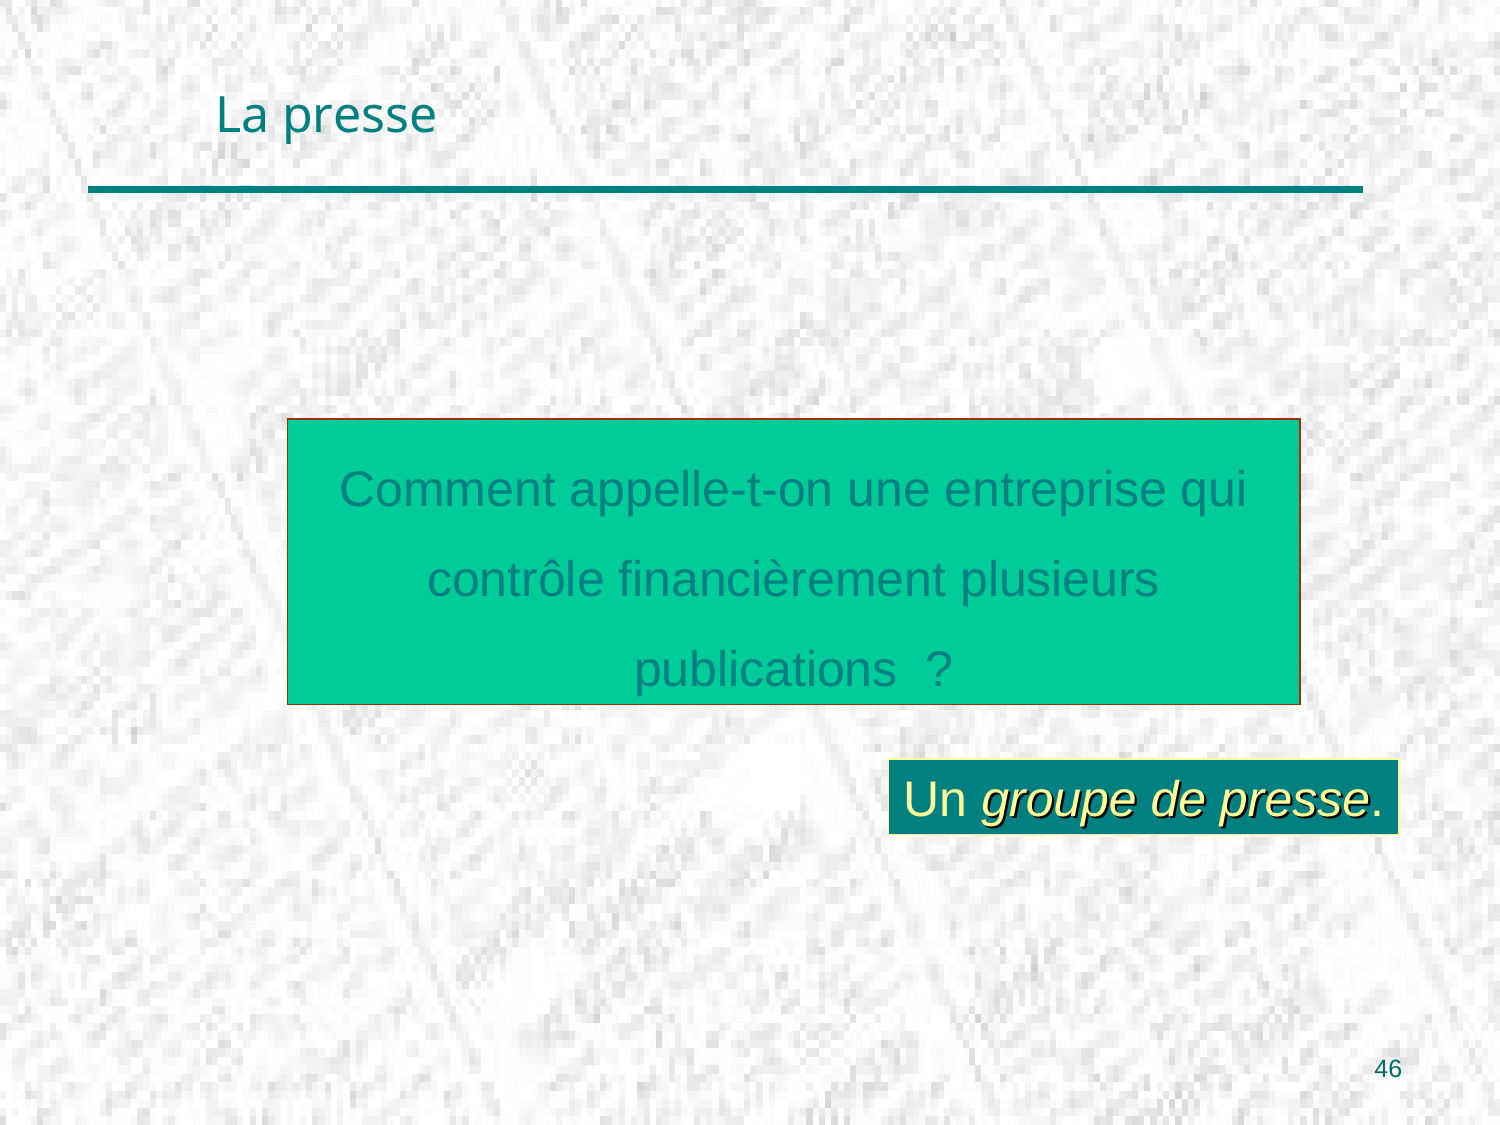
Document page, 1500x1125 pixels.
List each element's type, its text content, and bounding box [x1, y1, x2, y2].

text_box Comment appelle-t-on une entreprise qui contrôle financièrement plusieurs publications ? [287, 419, 1300, 705]
text_box La presse [200, 74, 454, 151]
picture [0, 0, 1500, 1125]
text_box Un groupe de presse. [888, 759, 1400, 835]
